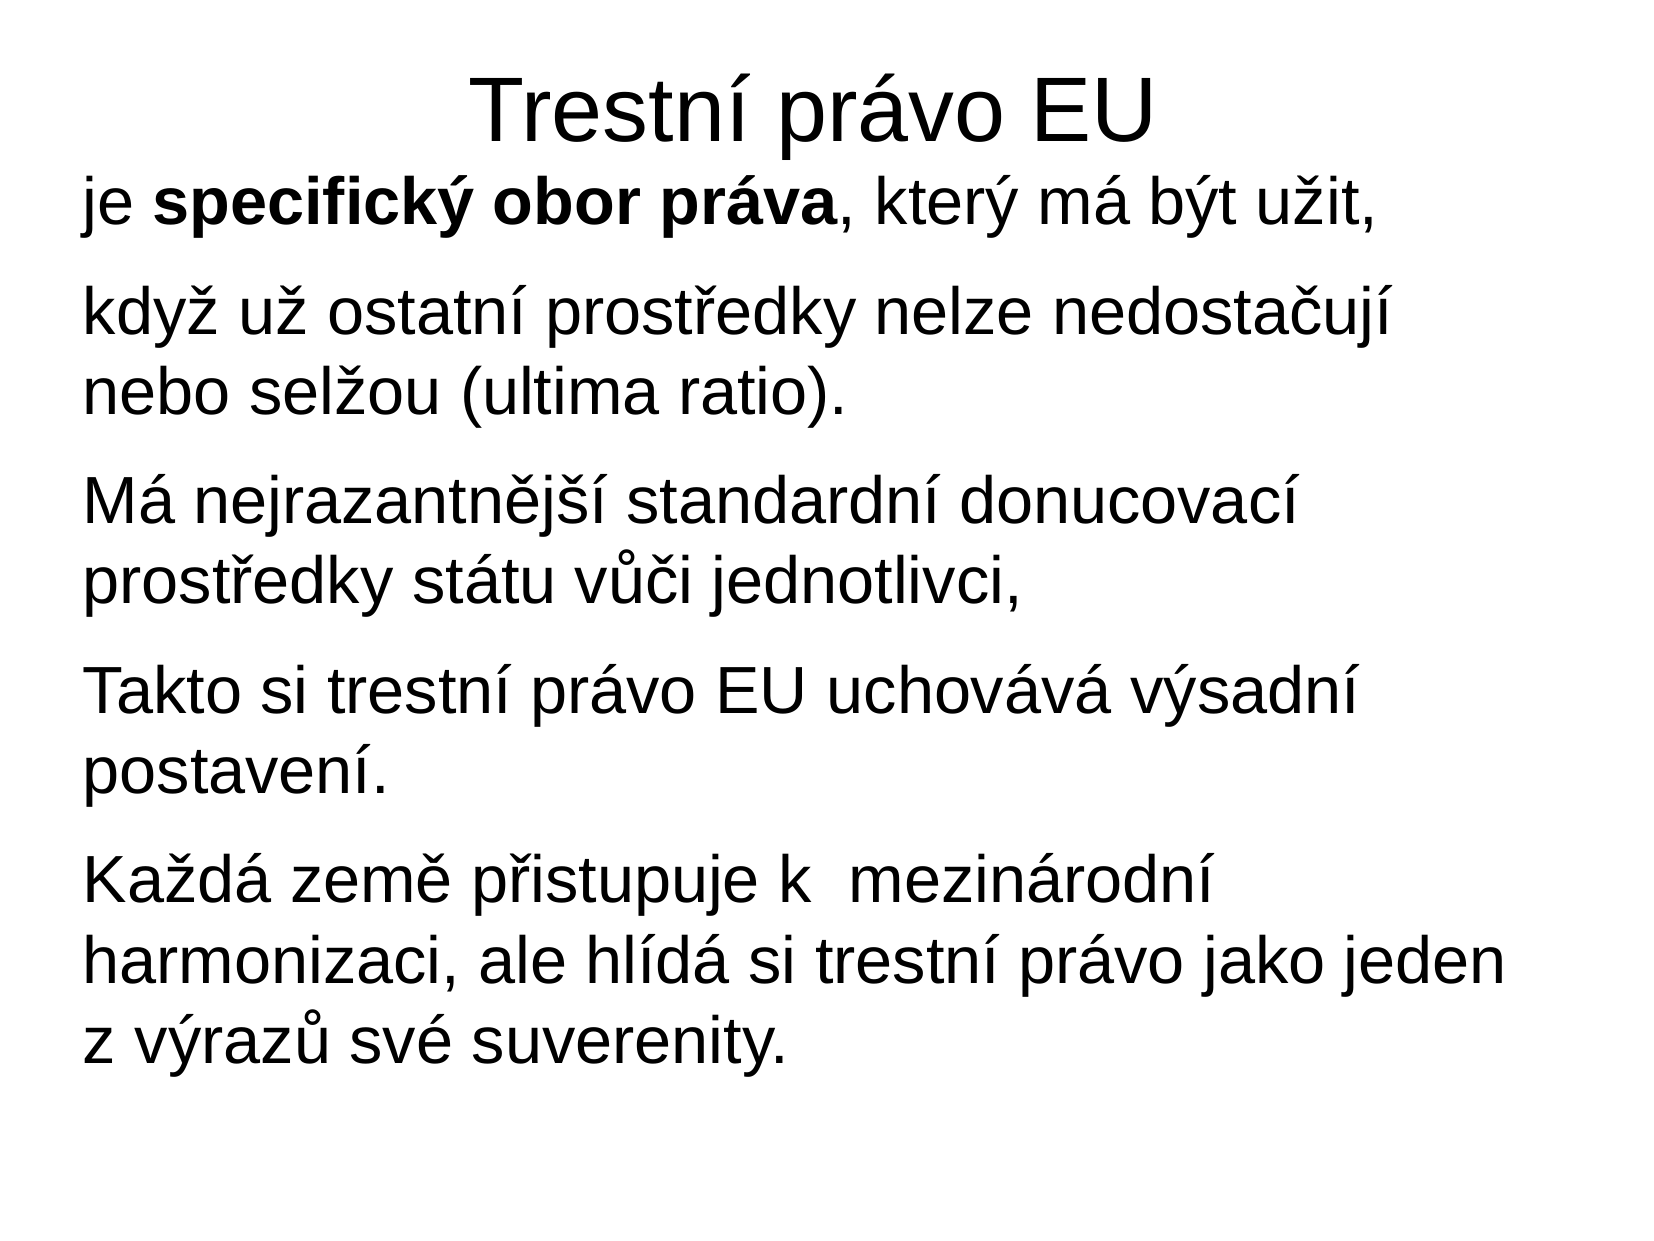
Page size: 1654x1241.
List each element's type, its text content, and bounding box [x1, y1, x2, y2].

title Trestní právo EU [82, 49, 1571, 158]
list je specifický obor práva, který má být užit, když už ostatní prostředky nelze nedostačují nebo selžou (ultima ratio). Má nejrazantnější standardní donucovací prostředky státu vůči jednotlivci, Takto si trestní právo EU uchovává výsadní postavení. Každá země přistupuje k mezinárodní harmonizaci, ale hlídá si trestní právo jako jeden z výrazů své suverenity. [82, 157, 1538, 1205]
